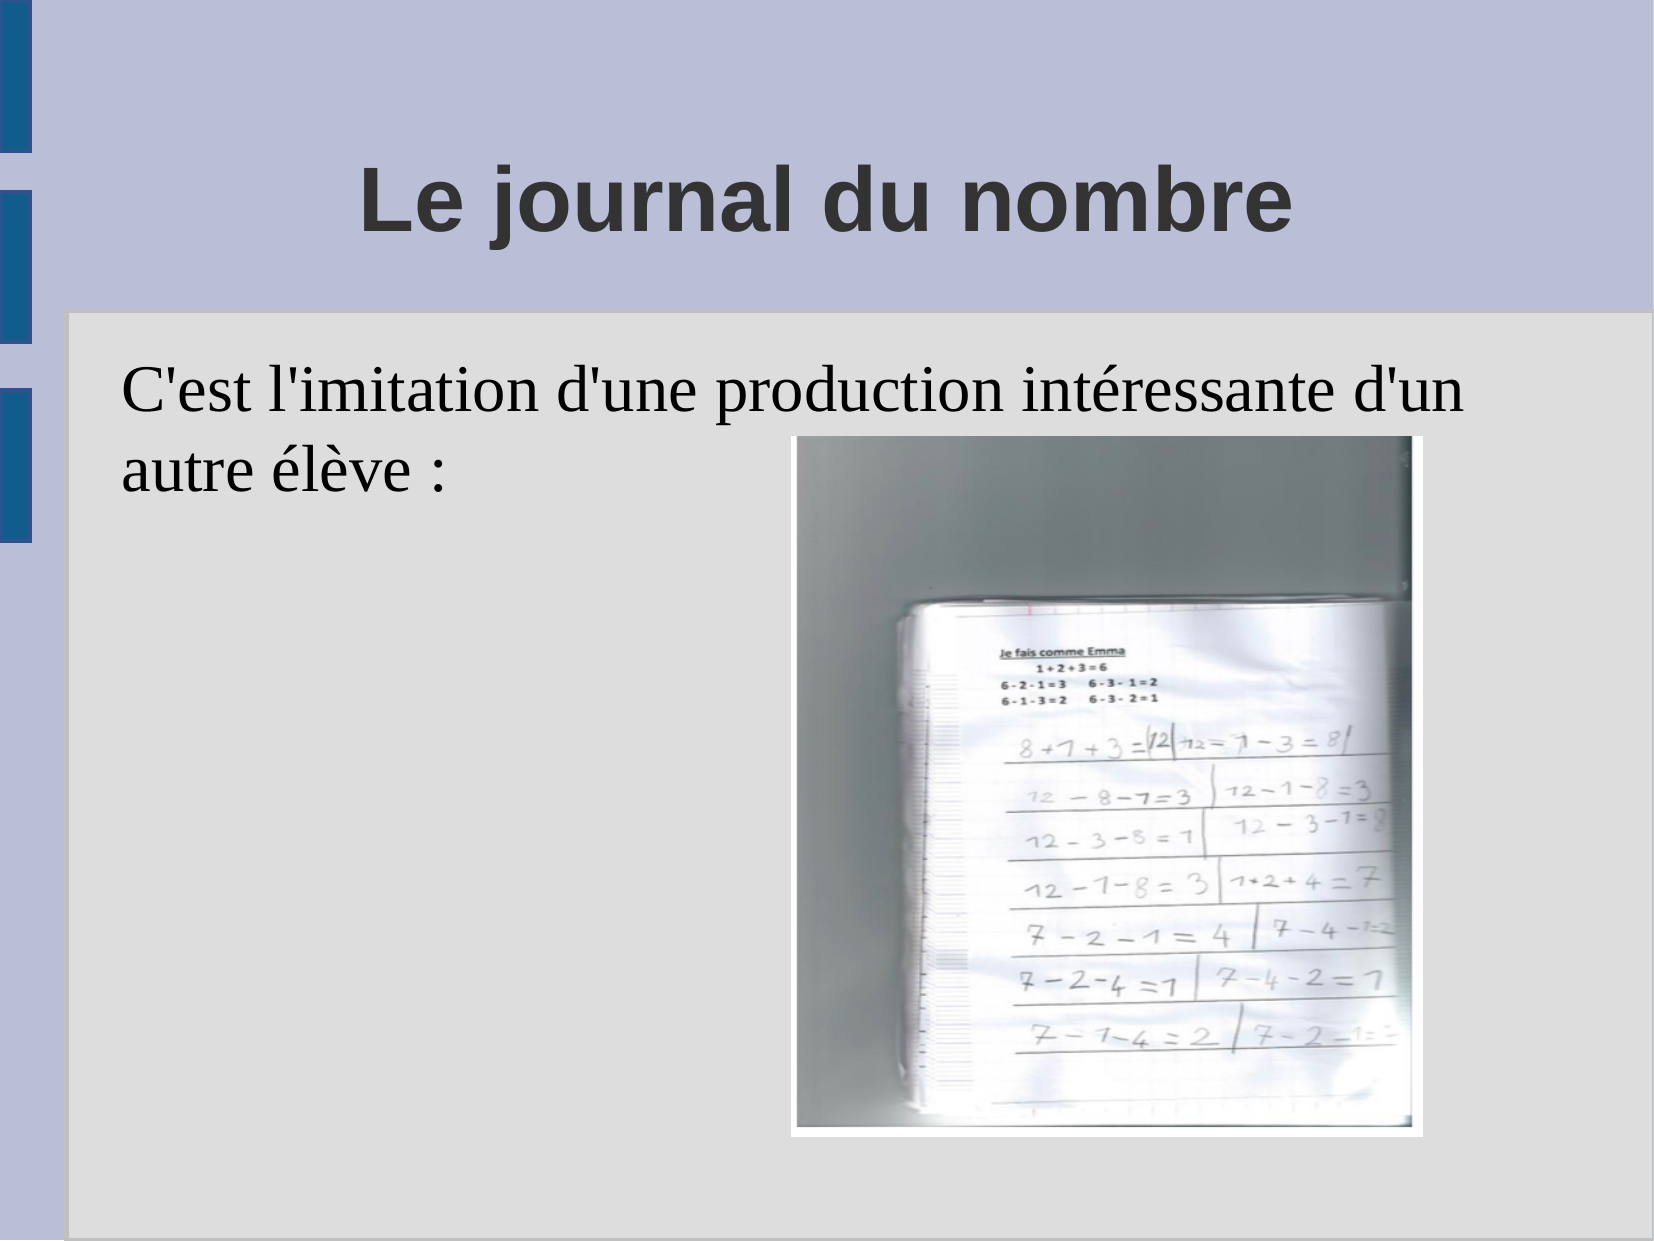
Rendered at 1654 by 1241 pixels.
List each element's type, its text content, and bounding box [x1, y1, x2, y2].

list C'est l'imitation d'une production intéressante d'un autre élève : [121, 344, 1534, 1127]
title Le journal du nombre [121, 91, 1534, 299]
picture [791, 436, 1423, 1137]
